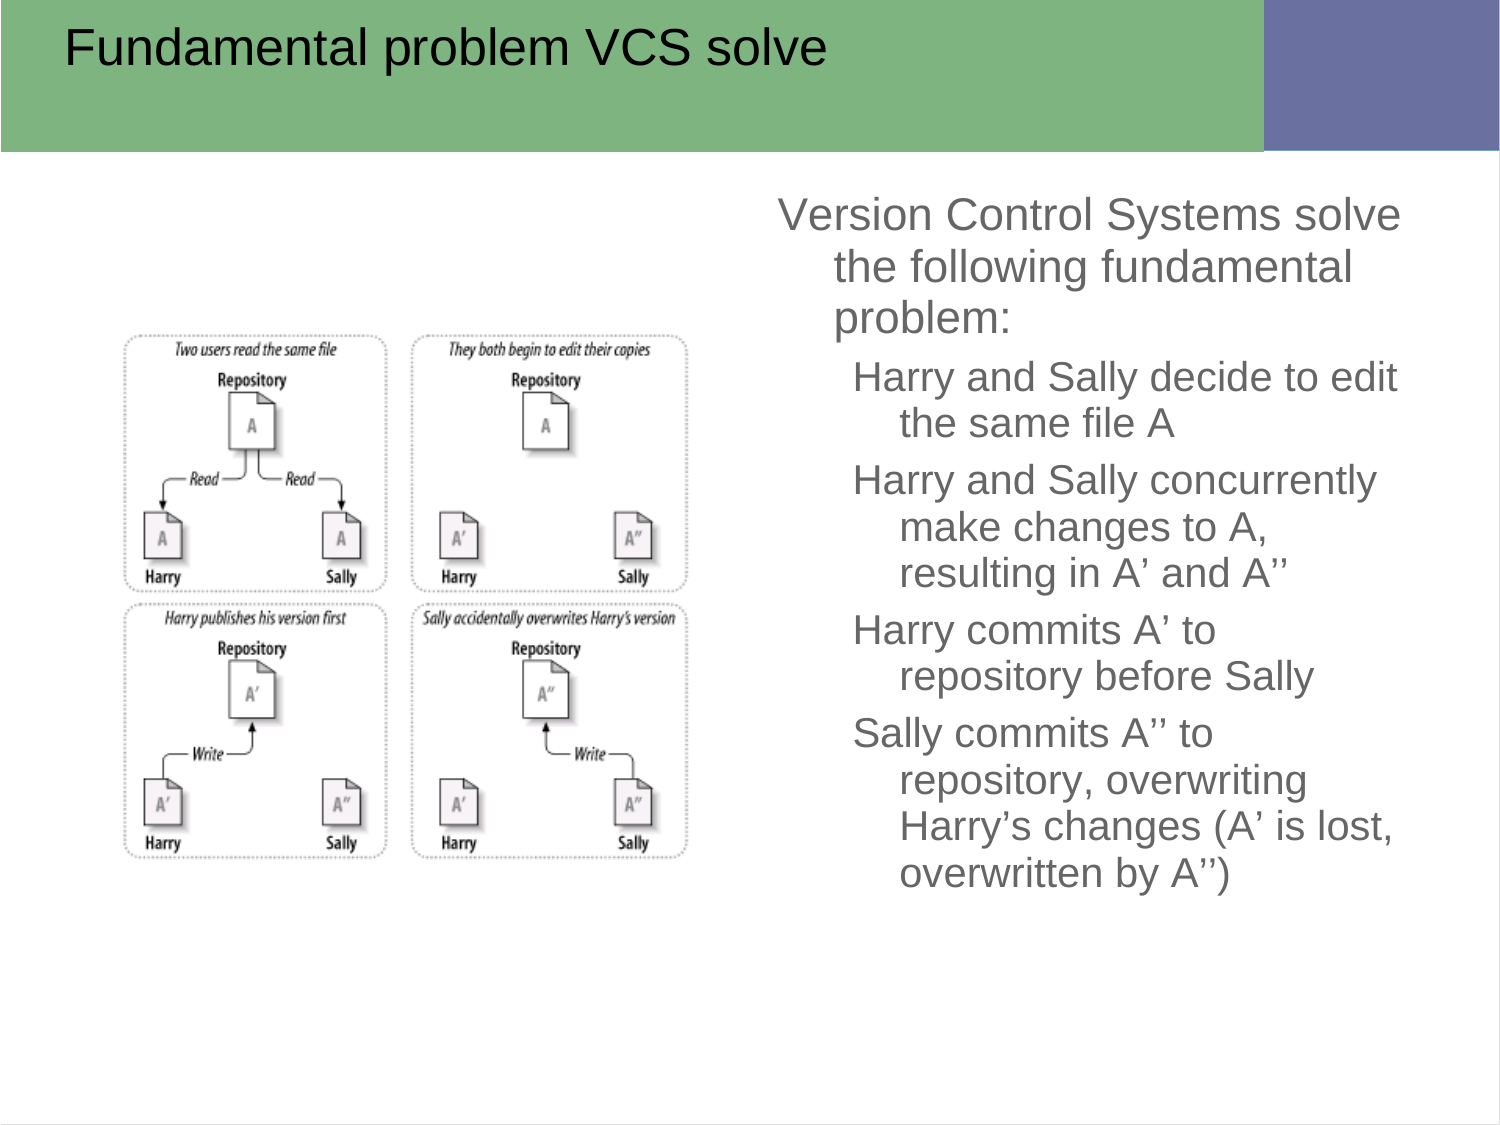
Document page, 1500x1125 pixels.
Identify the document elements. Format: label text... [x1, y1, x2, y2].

list Version Control Systems solve the following fundamental problem: Harry and Sally decide to edit the same file A Harry and Sally concurrently make changes to A, resulting in A’ and A’’ Harry commits A’ to repository before Sally Sally commits A’’ to repository, overwriting Harry’s changes (A’ is lost, overwritten by A’’) [762, 181, 1426, 1013]
picture [0, 0, 1500, 1125]
title Fundamental problem VCS solve [49, 16, 1253, 90]
text_box [122, 334, 690, 860]
